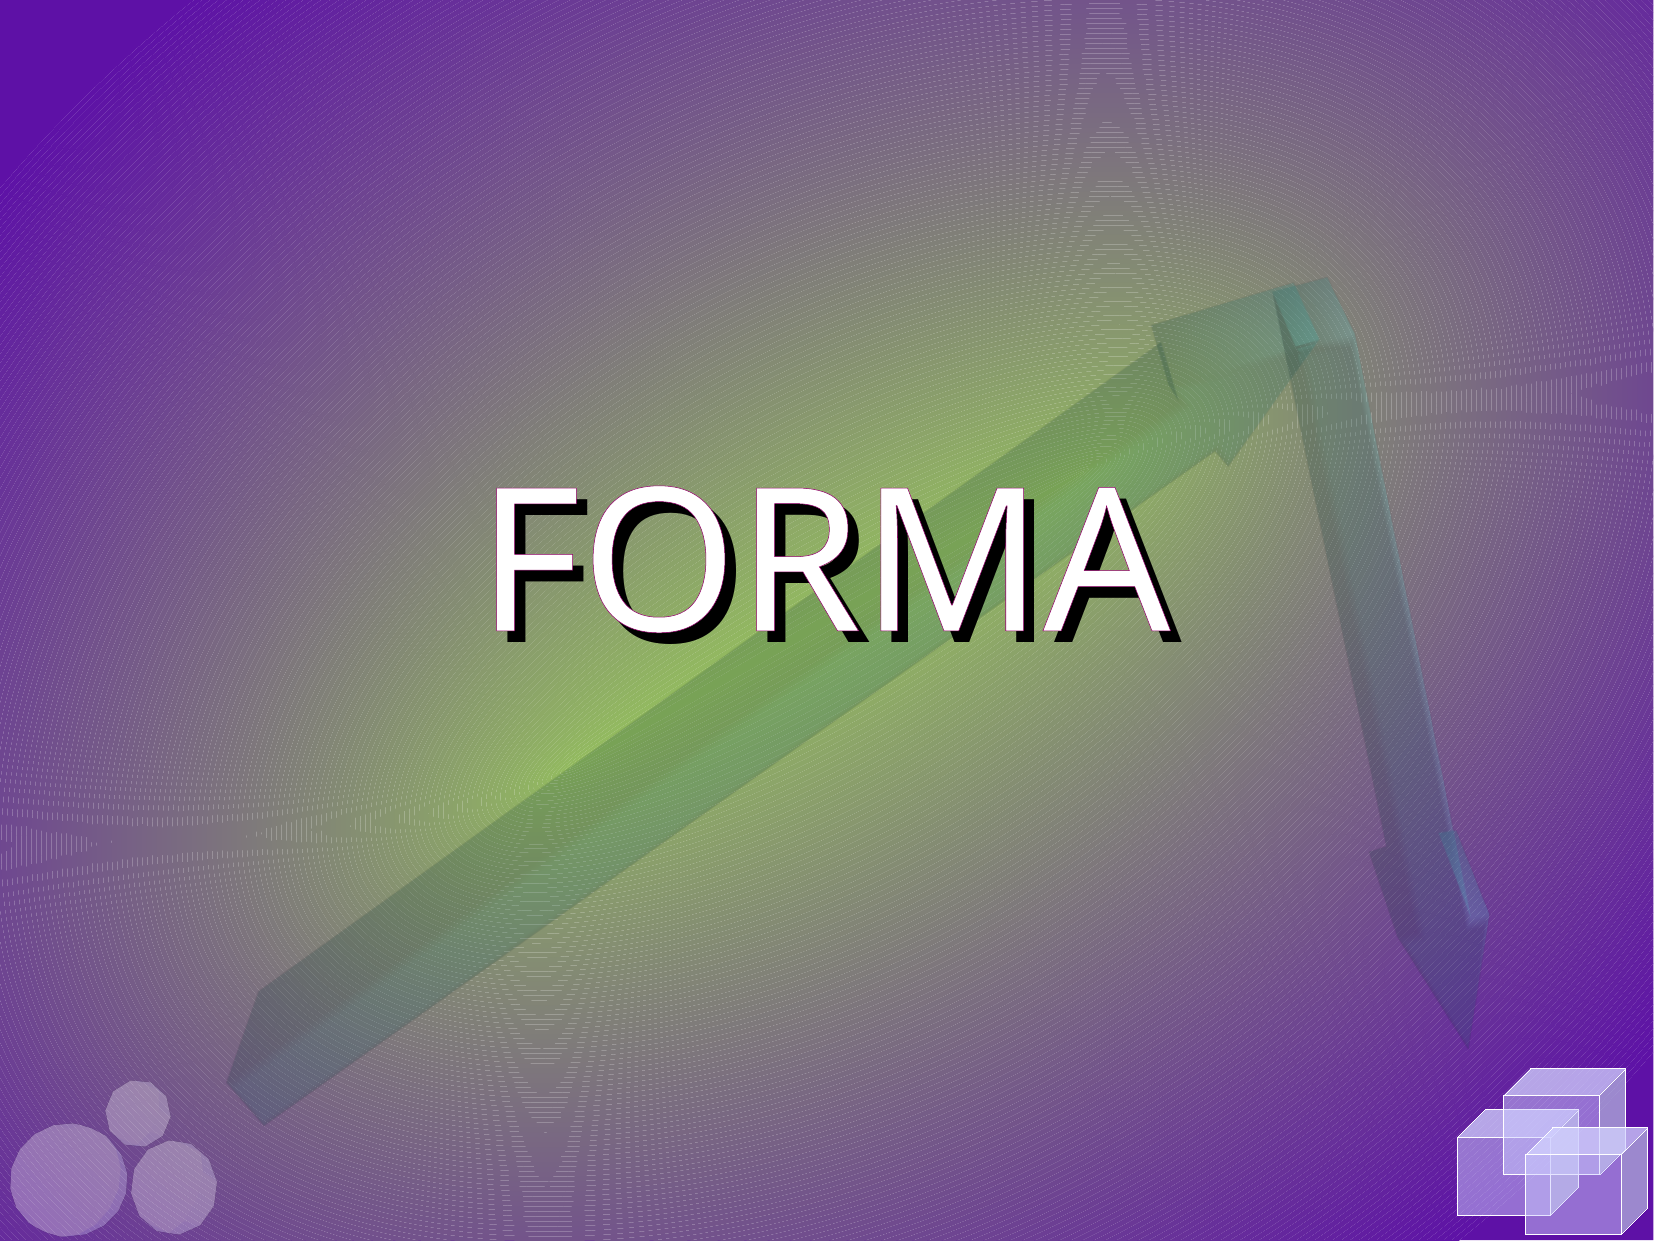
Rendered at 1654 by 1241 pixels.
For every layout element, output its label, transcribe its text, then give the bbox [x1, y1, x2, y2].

text_box FORMA [217, 409, 1431, 707]
